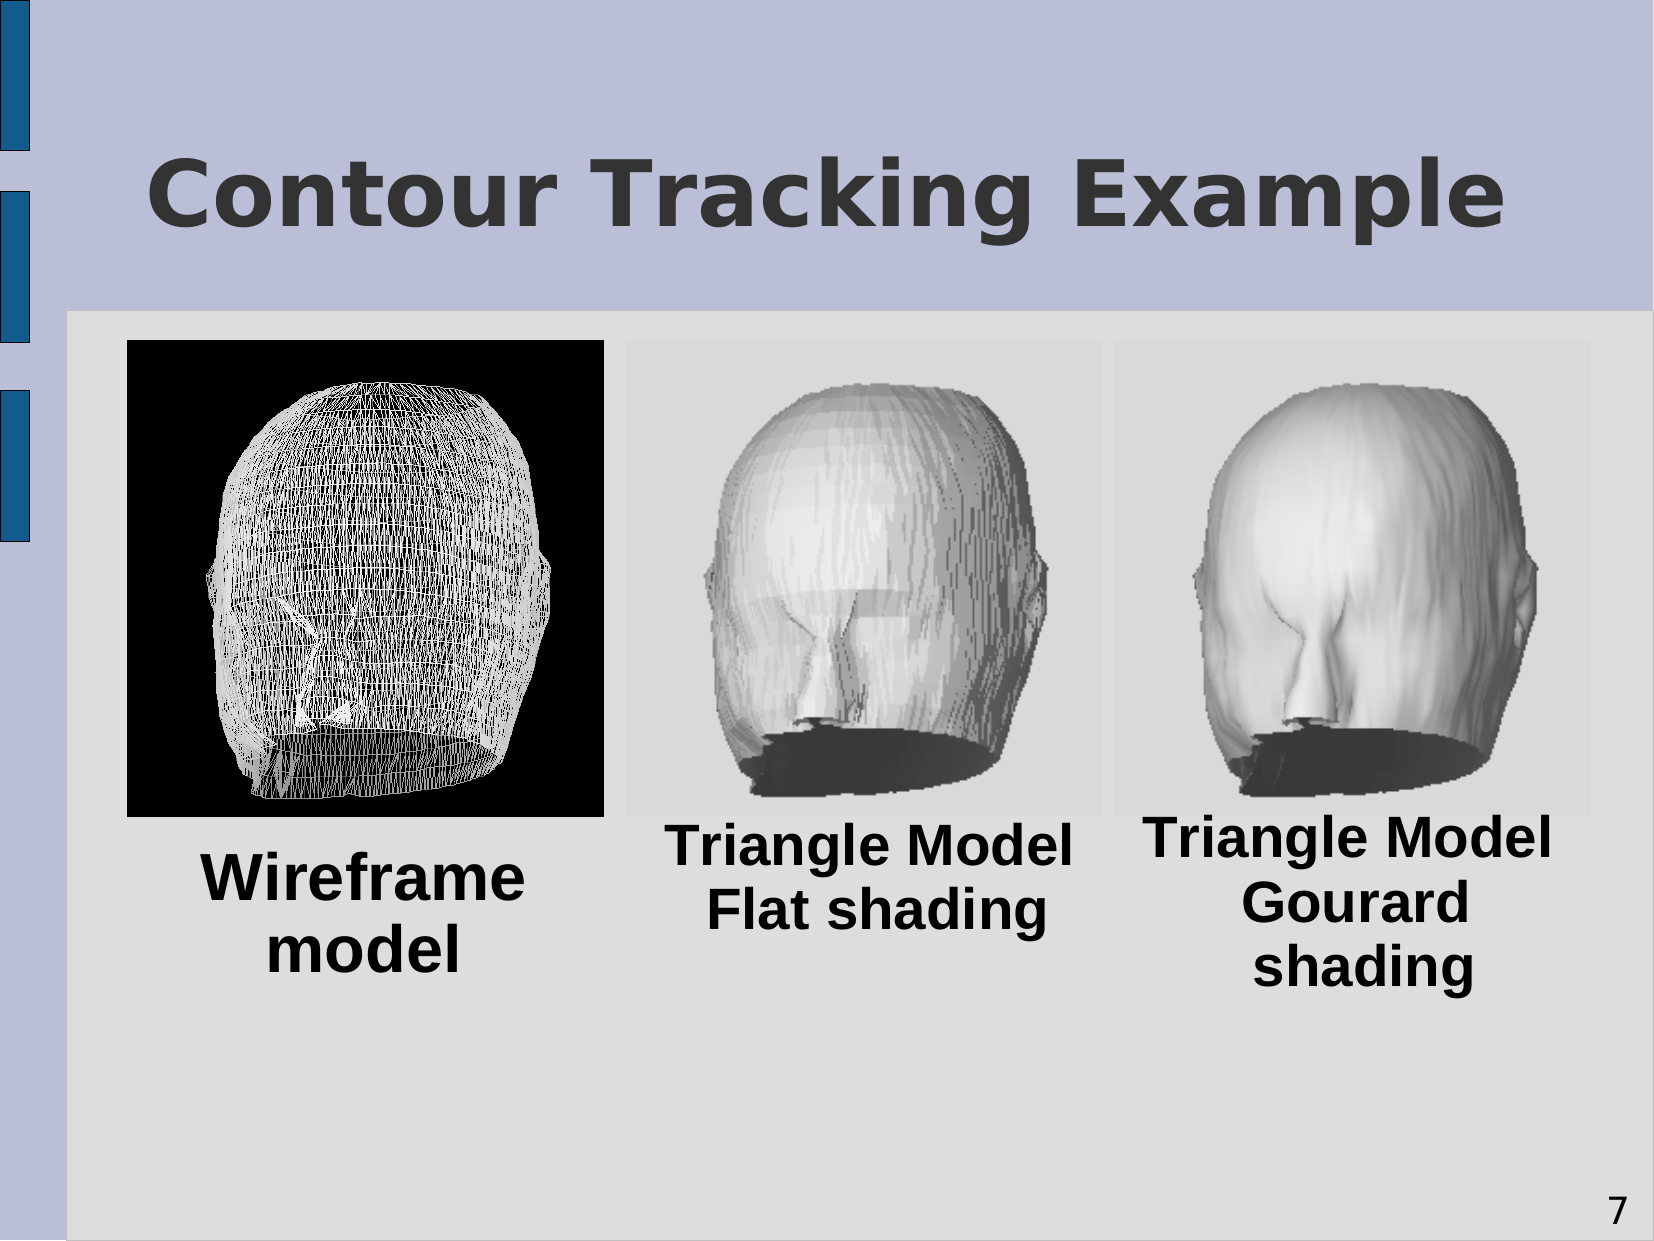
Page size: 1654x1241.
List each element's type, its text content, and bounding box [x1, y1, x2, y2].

picture [1115, 341, 1591, 816]
text_box Wireframe model [172, 835, 556, 1000]
picture [626, 341, 1101, 816]
text_box Triangle Model Gourard shading [1117, 827, 1596, 1074]
title Contour Tracking Example [121, 91, 1534, 299]
text_box Triangle Model Flat shading [638, 835, 1117, 981]
picture [127, 340, 604, 817]
